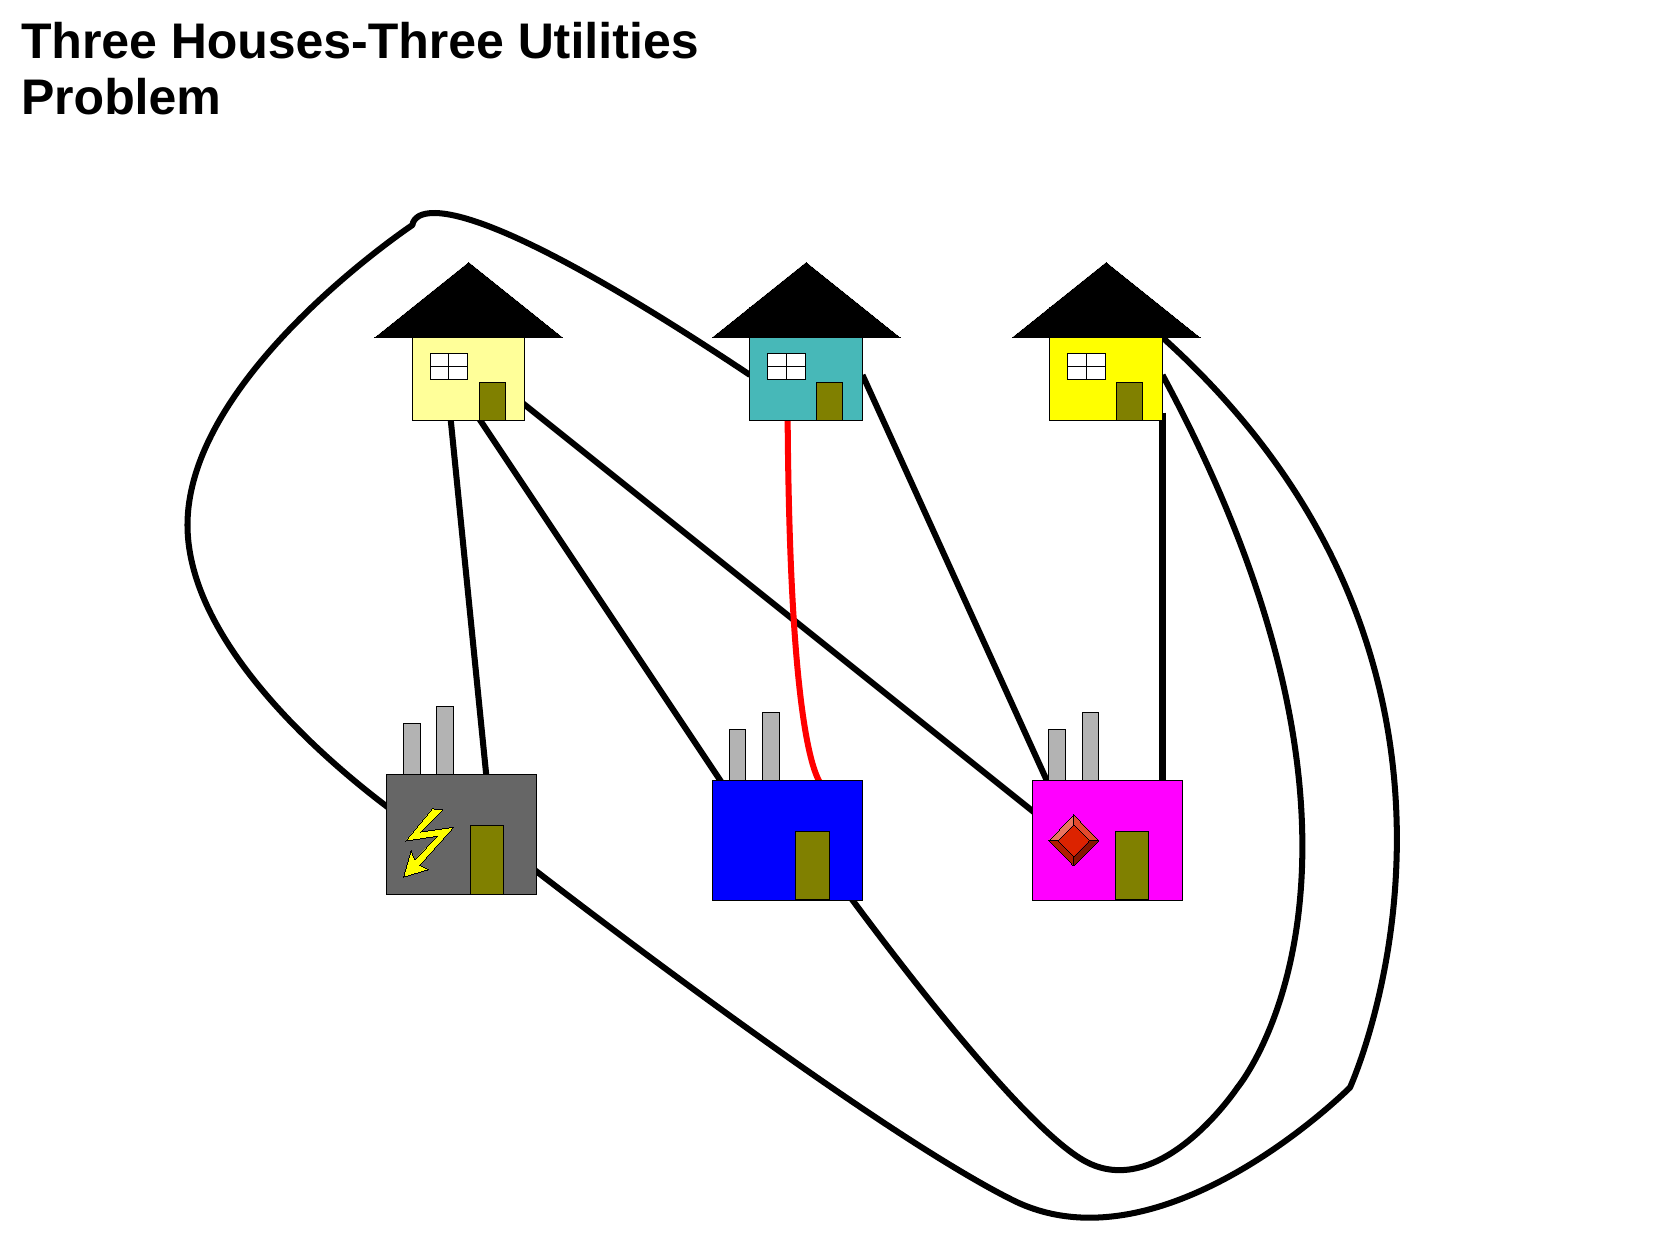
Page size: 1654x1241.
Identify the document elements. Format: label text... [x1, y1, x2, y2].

text_box [1012, 262, 1201, 421]
text_box Three Houses-Three Utilities Problem [6, 6, 757, 136]
text_box [386, 706, 537, 895]
text_box [1032, 712, 1183, 901]
text_box [712, 712, 863, 901]
text_box [712, 262, 901, 421]
text_box [374, 262, 563, 421]
